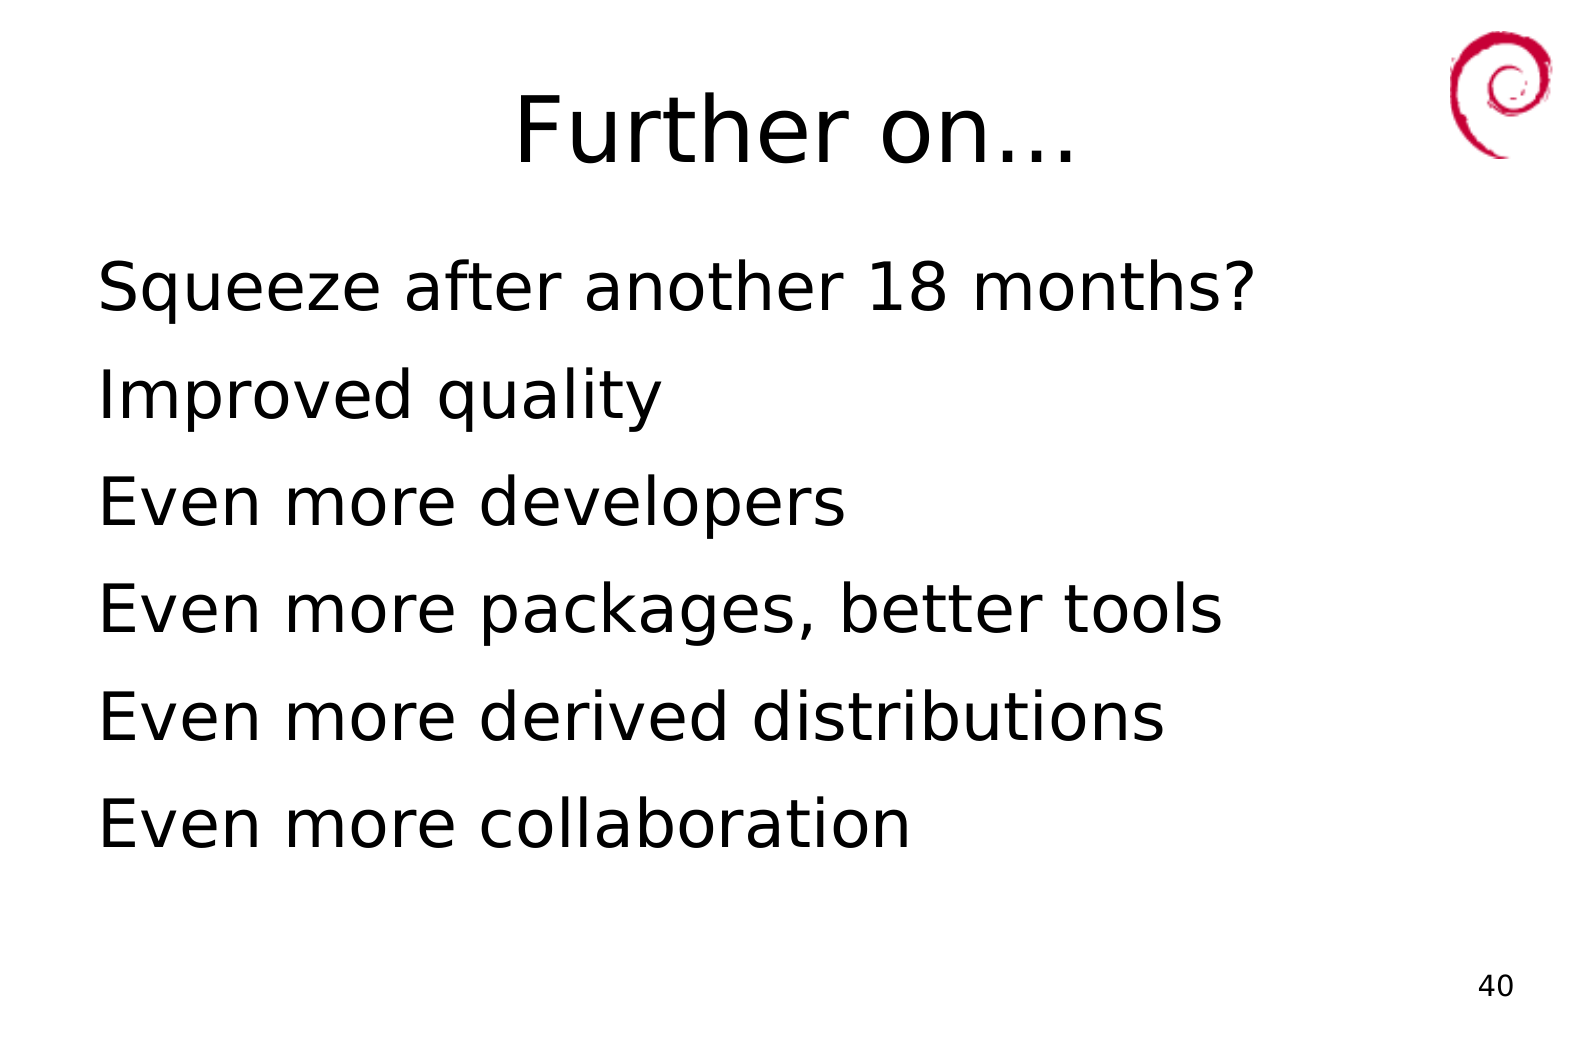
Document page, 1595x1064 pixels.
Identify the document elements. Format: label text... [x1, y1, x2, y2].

list Squeeze after another 18 months? Improved quality Even more developers Even more packages, better tools Even more derived distributions Even more collaboration [79, 248, 1515, 951]
title Further on... [79, 42, 1515, 221]
picture [1450, 31, 1555, 159]
